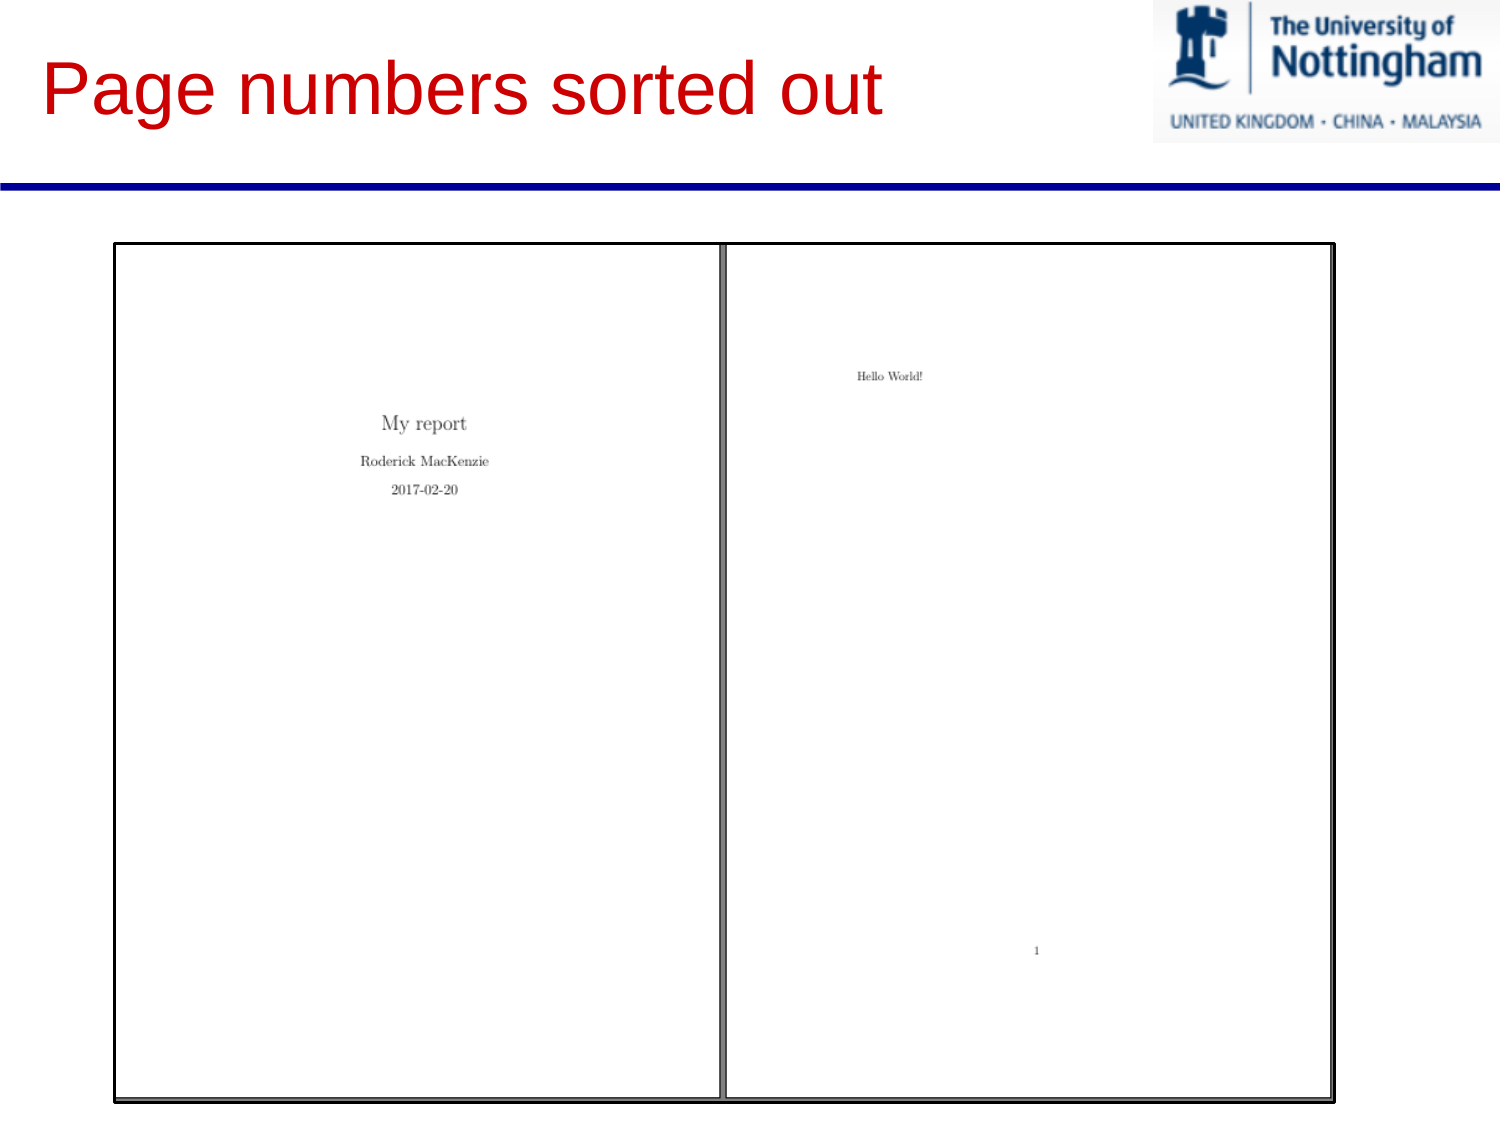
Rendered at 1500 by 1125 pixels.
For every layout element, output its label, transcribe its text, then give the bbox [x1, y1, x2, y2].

picture [116, 244, 1334, 1101]
text_box Page numbers sorted out [27, 39, 1147, 222]
picture [1153, 0, 1500, 143]
